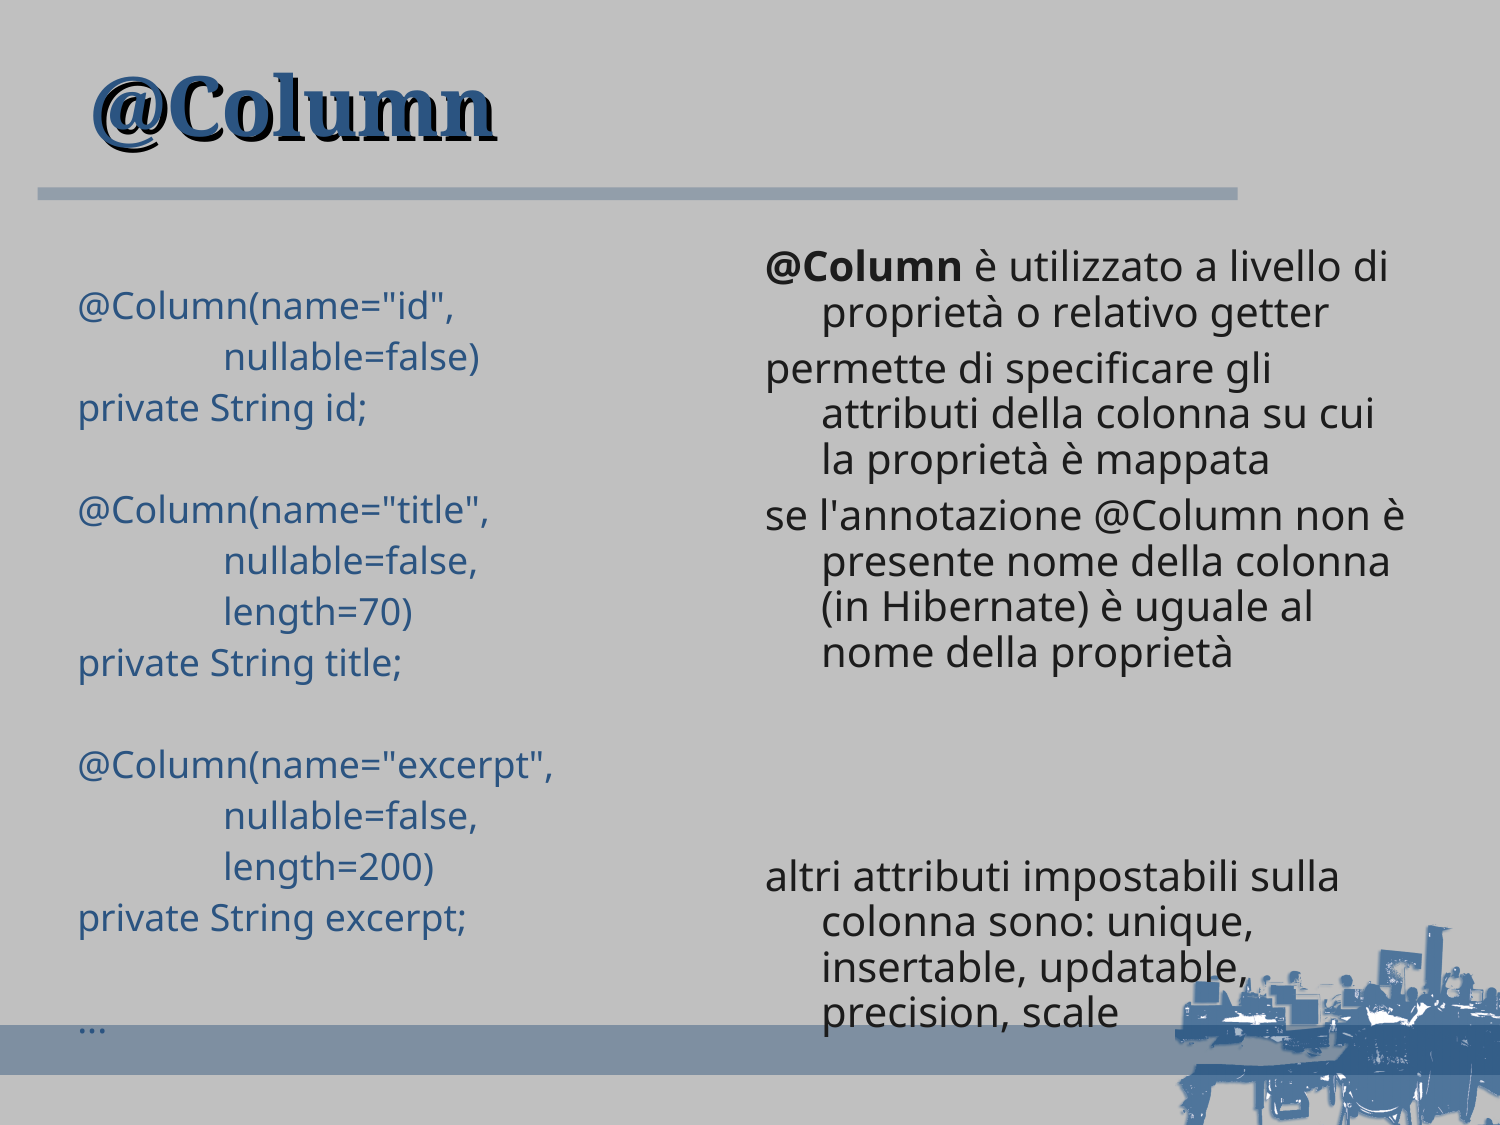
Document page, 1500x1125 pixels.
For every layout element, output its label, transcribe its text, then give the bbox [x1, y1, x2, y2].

text_box @Column(name="id", nullable=false) private String id; @Column(name="title", nullable=false, length=70) private String title; @Column(name="excerpt", nullable=false, length=200) private String excerpt; ... [62, 271, 763, 1053]
list @Column è utilizzato a livello di proprietà o relativo getter permette di specificare gli attributi della colonna su cui la proprietà è mappata se l'annotazione @Column non è presente nome della colonna (in Hibernate) è uguale al nome della proprietà altri attributi impostabili sulla colonna sono: unique, insertable, updatable, precision, scale [750, 237, 1426, 1023]
title @Column [75, 35, 1426, 174]
